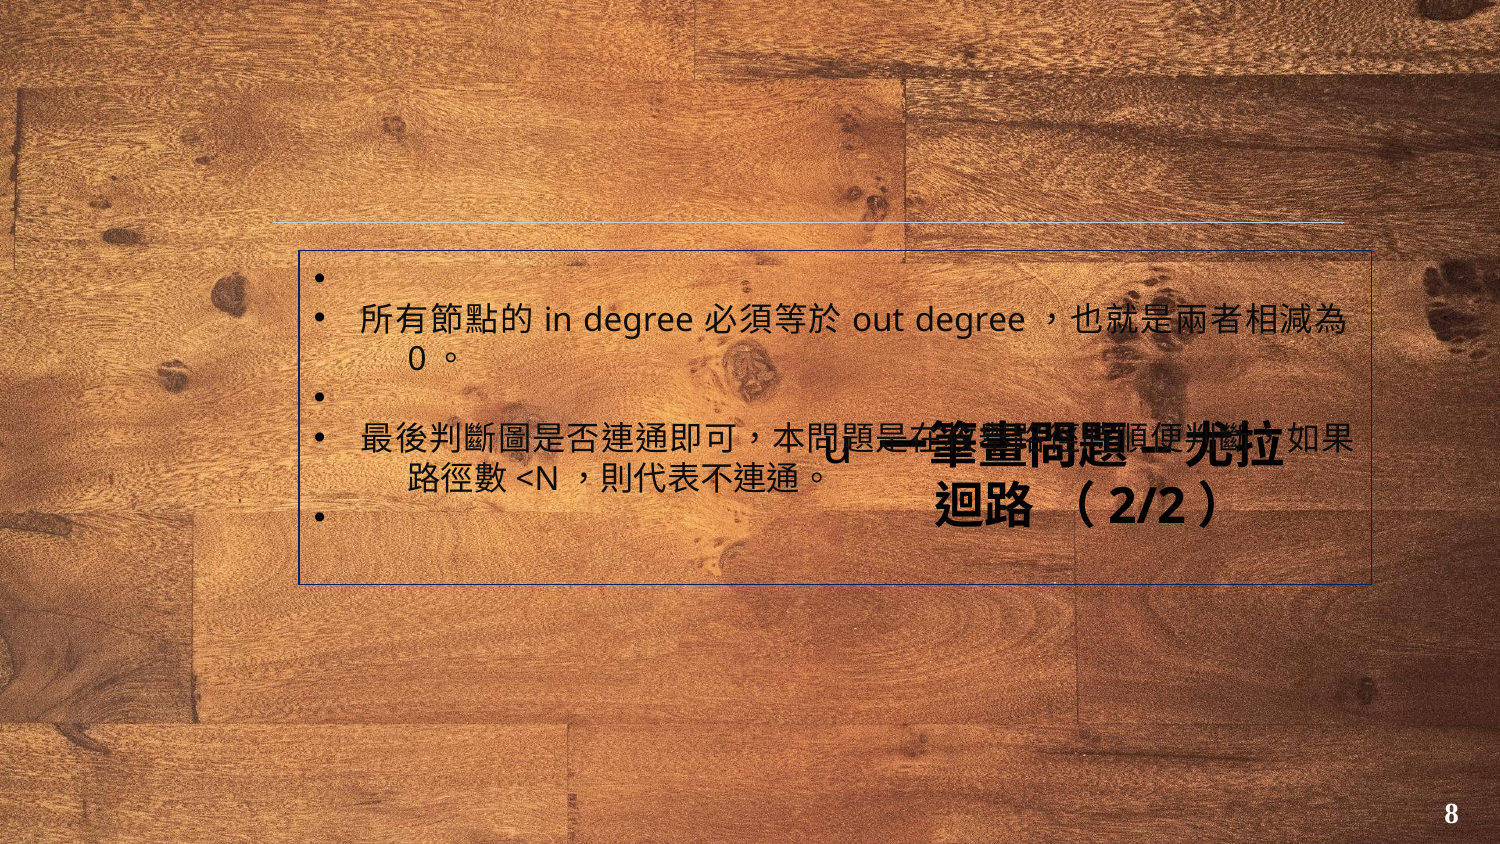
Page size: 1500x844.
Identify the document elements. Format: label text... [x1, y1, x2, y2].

title 一筆畫問題--尤拉迴路 （2/2） [255, 117, 1341, 233]
slide_number 8 [1429, 779, 1500, 844]
text_box 所有節點的in degree必須等於out degree，也就是兩者相減為0。 最後判斷圖是否連通即可，本問題是在枚舉路徑時順便判斷，如果路徑數<N，則代表不連通。 [298, 250, 1372, 549]
